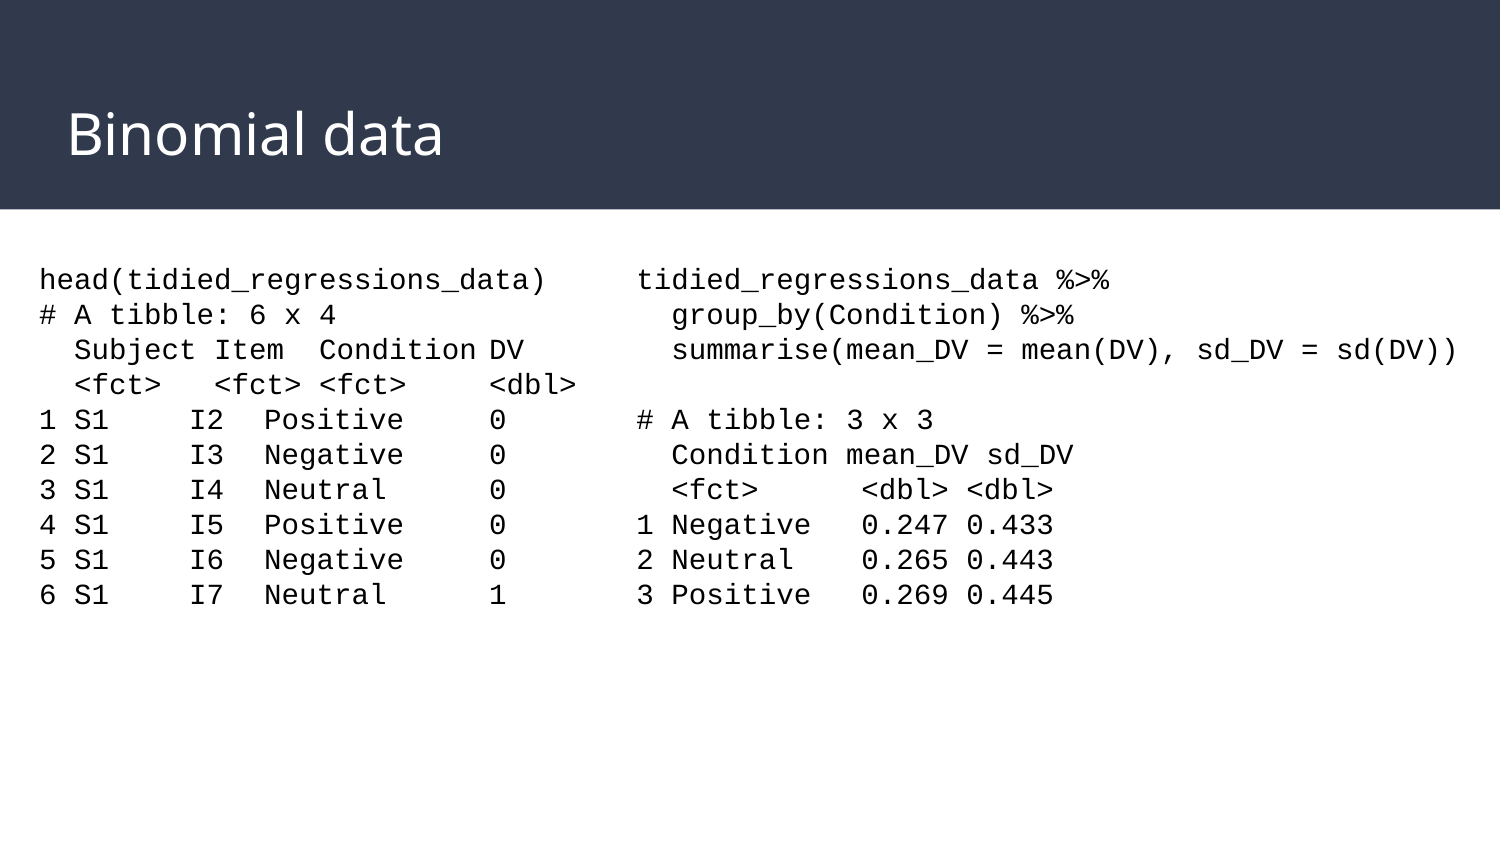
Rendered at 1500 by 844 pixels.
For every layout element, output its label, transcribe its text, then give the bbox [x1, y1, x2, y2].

text_box head(tidied_regressions_data) # A tibble: 6 x 4 Subject Item Condition DV <fct> <fct> <fct> <dbl> 1 S1 I2 Positive 0 2 S1 I3 Negative 0 3 S1 I4 Neutral 0 4 S1 I5 Positive 0 5 S1 I6 Negative 0 6 S1 I7 Neutral 1 [24, 245, 598, 819]
text_box tidied_regressions_data %>% group_by(Condition) %>% summarise(mean_DV = mean(DV), sd_DV = sd(DV)) # A tibble: 3 x 3 Condition mean_DV sd_DV <fct> <dbl> <dbl> 1 Negative 0.247 0.433 2 Neutral 0.265 0.443 3 Positive 0.269 0.445 [621, 245, 1485, 813]
title Binomial data [51, 82, 1449, 185]
